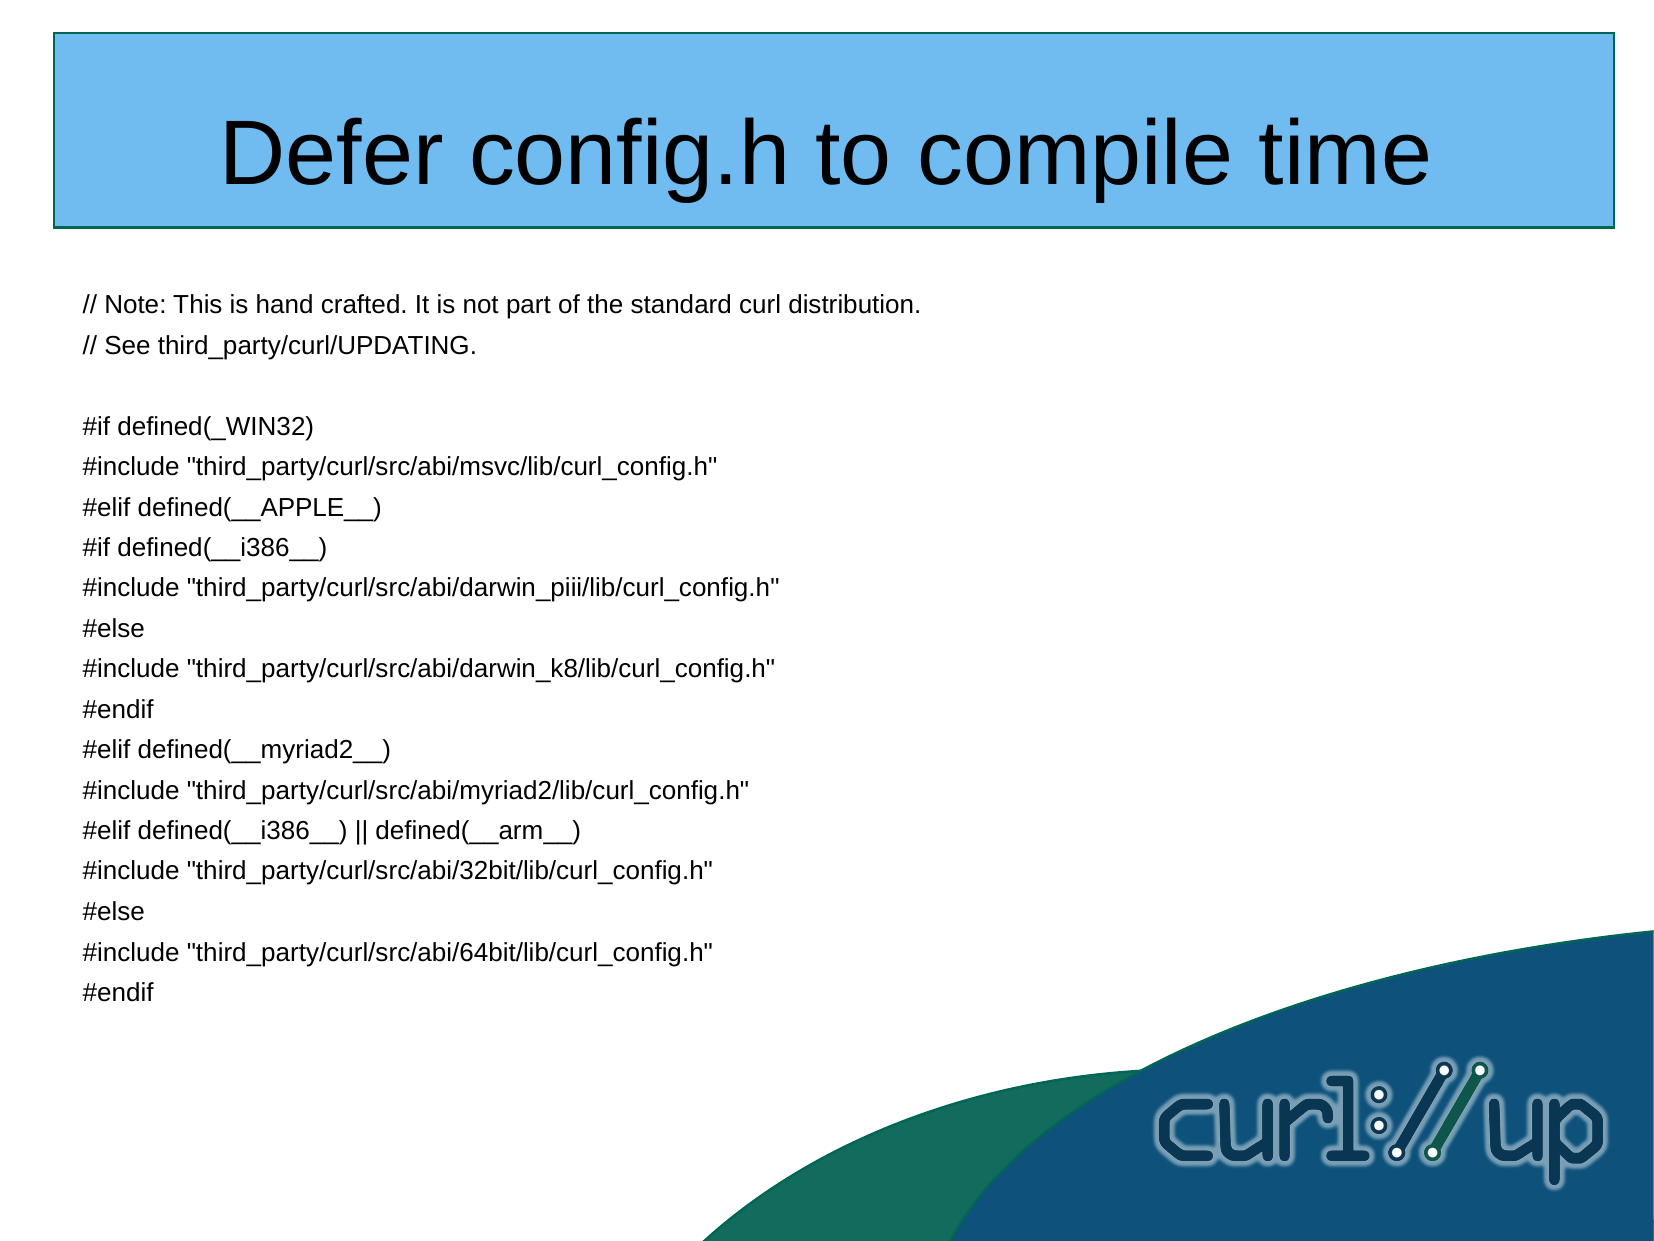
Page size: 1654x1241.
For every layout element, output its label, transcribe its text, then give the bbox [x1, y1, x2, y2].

title Defer config.h to compile time [82, 49, 1571, 257]
list // Note: This is hand crafted. It is not part of the standard curl distribution. // See third_party/curl/UPDATING. #if defined(_WIN32) #include "third_party/curl/src/abi/msvc/lib/curl_config.h" #elif defined(__APPLE__) #if defined(__i386__) #include "third_party/curl/src/abi/darwin_piii/lib/curl_config.h" #else #include "third_party/curl/src/abi/darwin_k8/lib/curl_config.h" #endif #elif defined(__myriad2__) #include "third_party/curl/src/abi/myriad2/lib/curl_config.h" #elif defined(__i386__) || defined(__arm__) #include "third_party/curl/src/abi/32bit/lib/curl_config.h" #else #include "third_party/curl/src/abi/64bit/lib/curl_config.h" #endif [82, 290, 1571, 1010]
